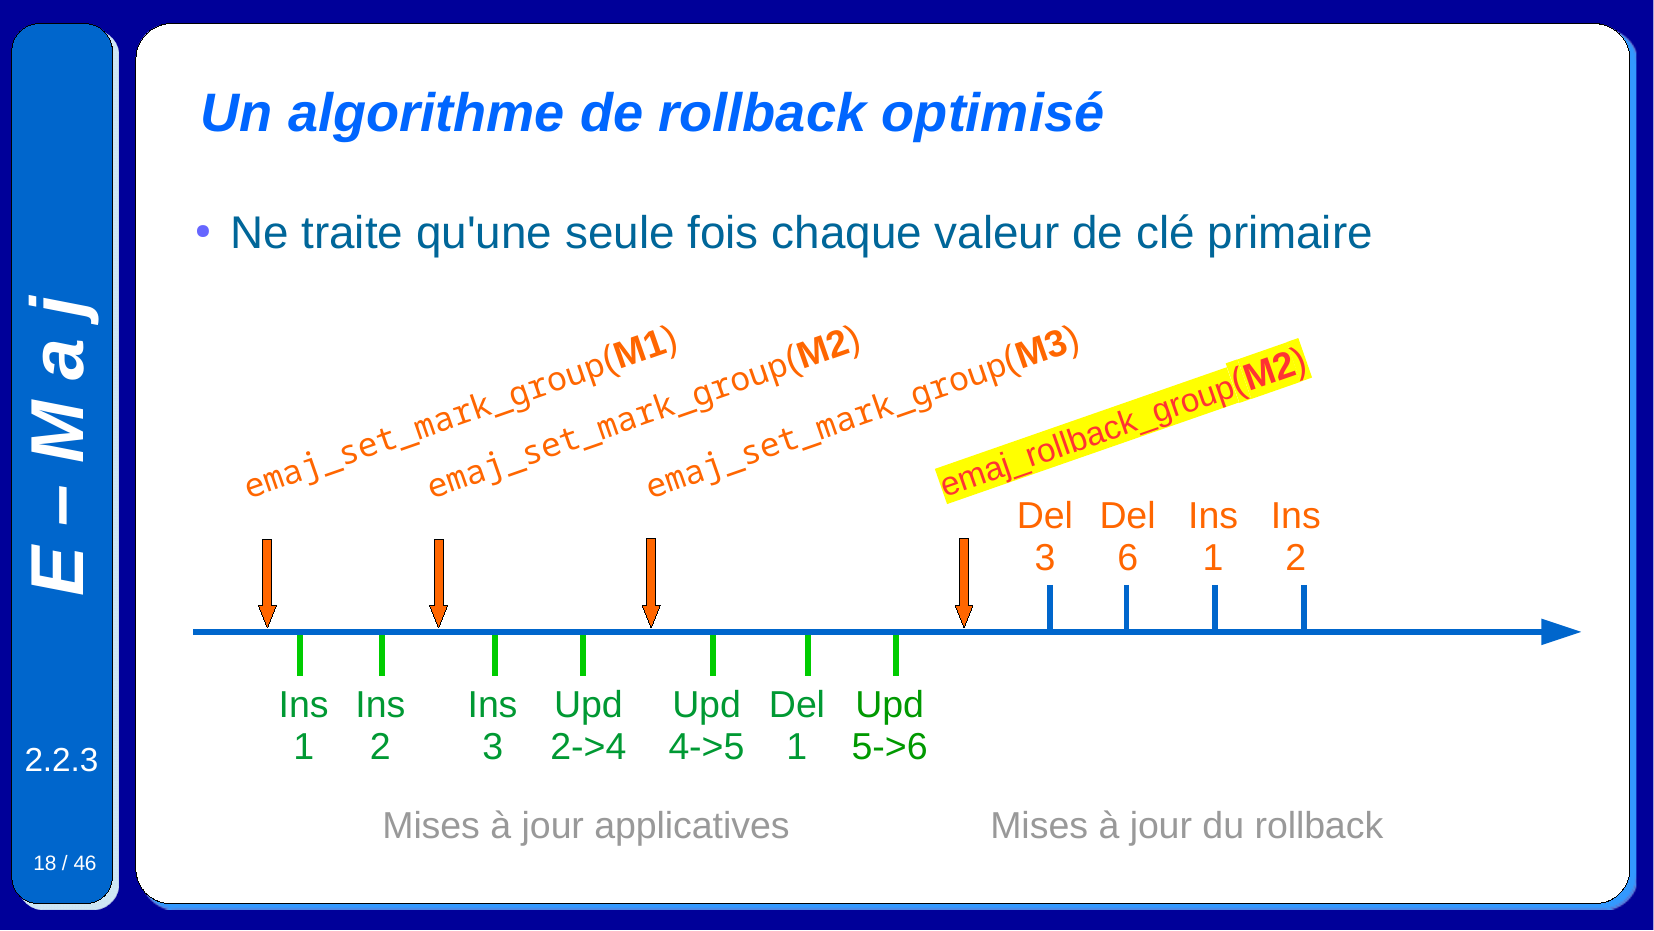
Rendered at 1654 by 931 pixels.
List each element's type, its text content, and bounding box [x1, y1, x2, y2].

text_box emaj_set_mark_group(M3) [622, 302, 1105, 530]
text_box [429, 539, 448, 628]
list Ne traite qu'une seule fois chaque valeur de clé primaire [177, 206, 1587, 827]
text_box Del 3 [1002, 487, 1084, 588]
text_box Ins 3 [452, 676, 535, 777]
text_box Upd 4->5 [653, 676, 779, 777]
text_box Upd 5->6 [836, 676, 962, 777]
text_box emaj_set_mark_group(M1) [220, 302, 700, 530]
text_box [955, 538, 973, 628]
text_box emaj_set_mark_group(M2) [403, 302, 887, 530]
text_box Del 6 [1084, 487, 1187, 588]
text_box Mises à jour applicatives [367, 796, 805, 854]
text_box [258, 539, 277, 628]
text_box [642, 538, 661, 628]
text_box Ins 2 [1256, 487, 1347, 588]
text_box emaj_rollback_group(M2) [917, 313, 1369, 530]
text_box Ins 1 [263, 676, 340, 777]
text_box Ins 1 [1187, 487, 1256, 588]
text_box Ins 2 [340, 676, 432, 777]
text_box Mises à jour du rollback [975, 796, 1399, 854]
text_box Upd 2->4 [535, 676, 653, 777]
title Un algorithme de rollback optimisé [200, 34, 1575, 191]
text_box Del 1 [779, 676, 836, 777]
